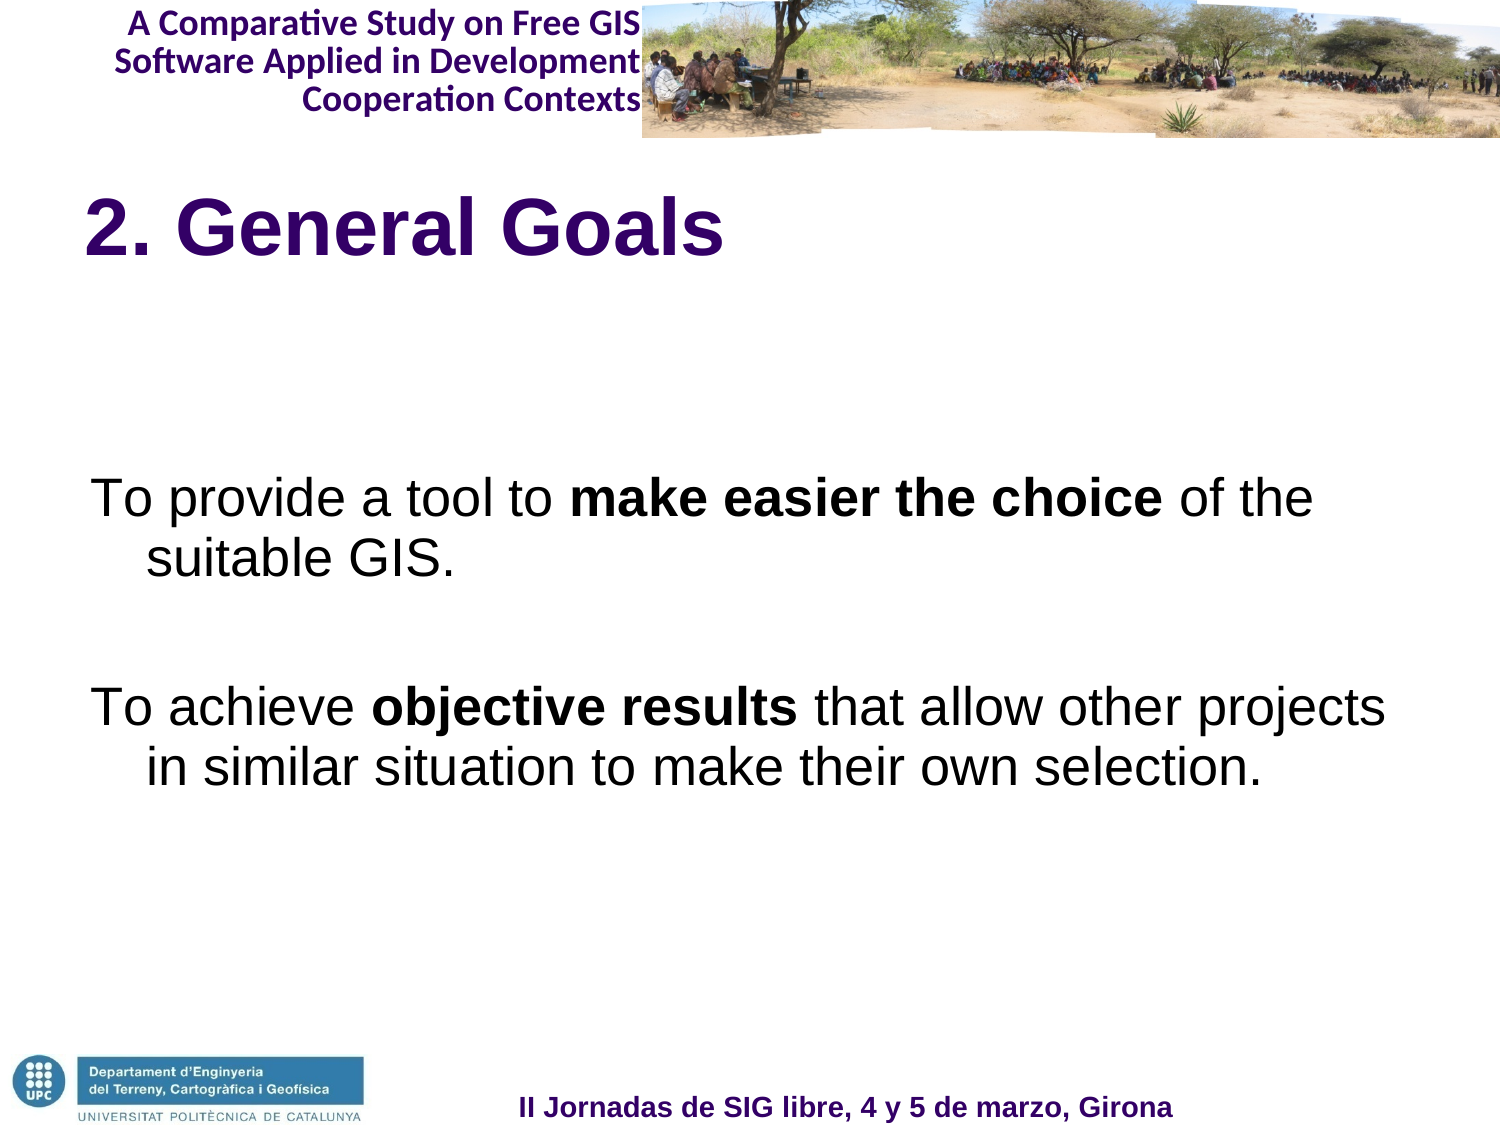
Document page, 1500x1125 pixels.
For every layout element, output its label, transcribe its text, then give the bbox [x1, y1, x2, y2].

picture [642, 0, 1500, 138]
title 2. General Goals [70, 174, 1195, 387]
picture [0, 1054, 75, 1125]
text_box II Jornadas de SIG libre, 4 y 5 de marzo, Girona [360, 1083, 1341, 1125]
list To provide a tool to make easier the choice of the suitable GIS. To achieve objective results that allow other projects in similar situation to make their own selection. [75, 459, 1426, 1125]
